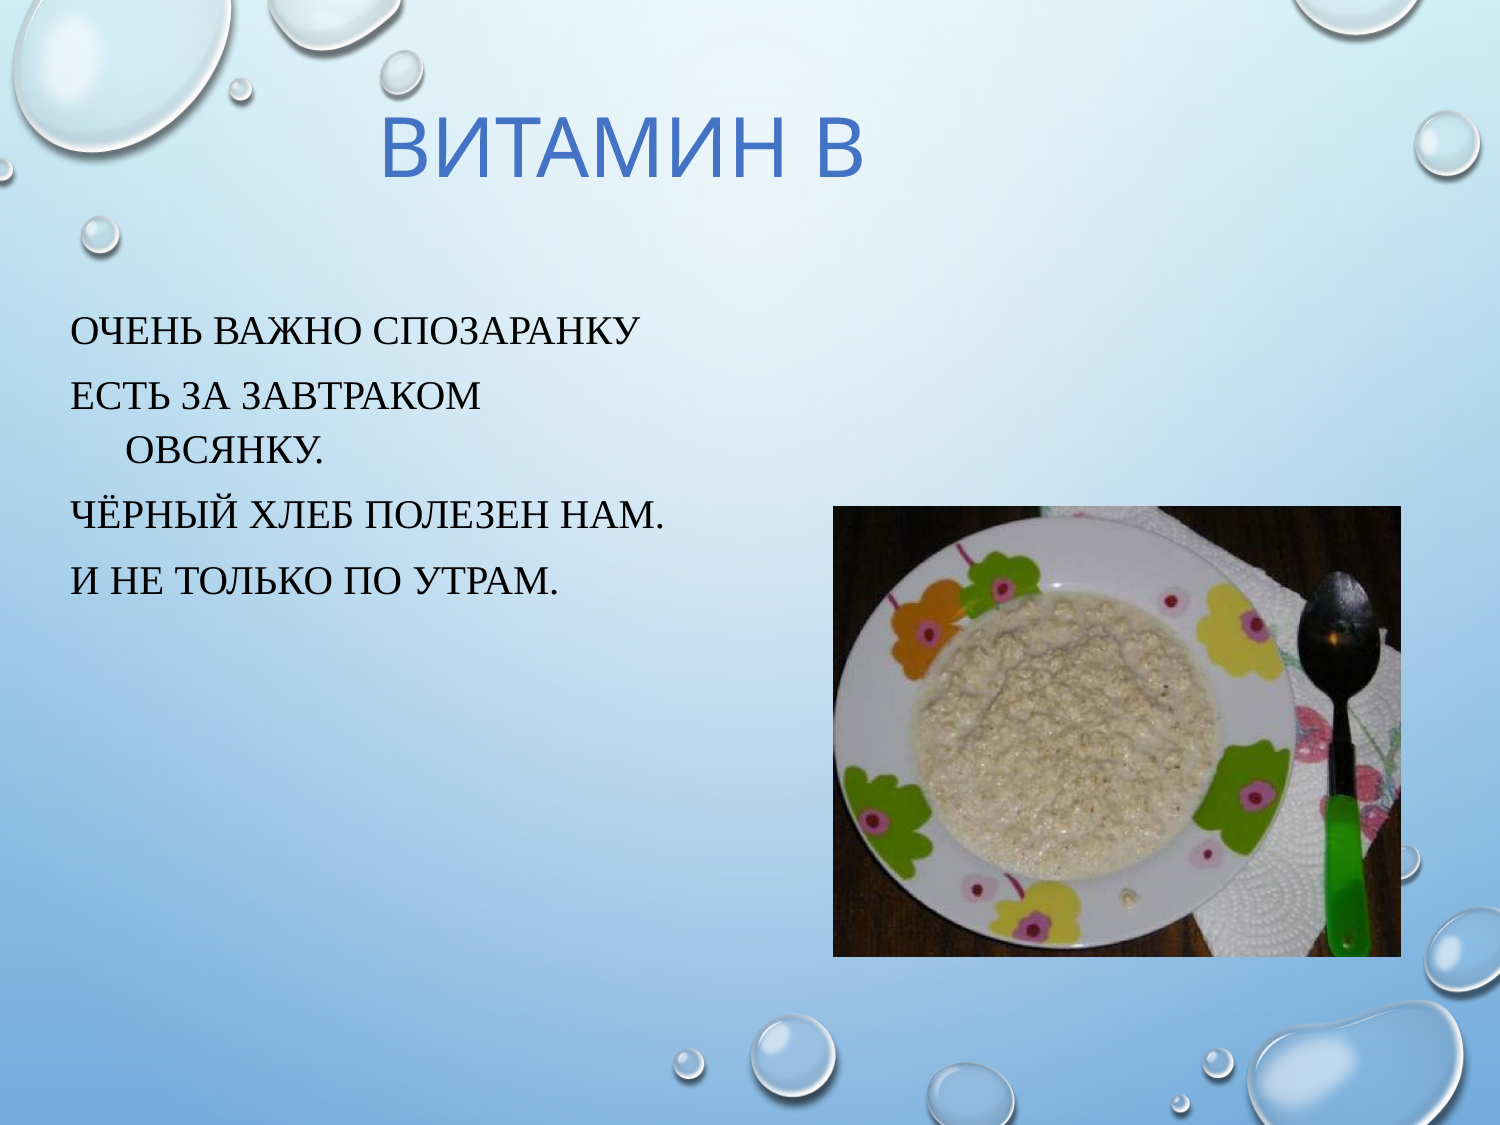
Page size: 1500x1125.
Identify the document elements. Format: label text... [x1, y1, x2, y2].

list Очень важно спозаранку Есть за завтраком овсянку. Чёрный хлеб полезен нам. И не только по утрам. [0, 290, 683, 663]
picture [833, 506, 1401, 957]
title Витамин В [0, 71, 1136, 230]
